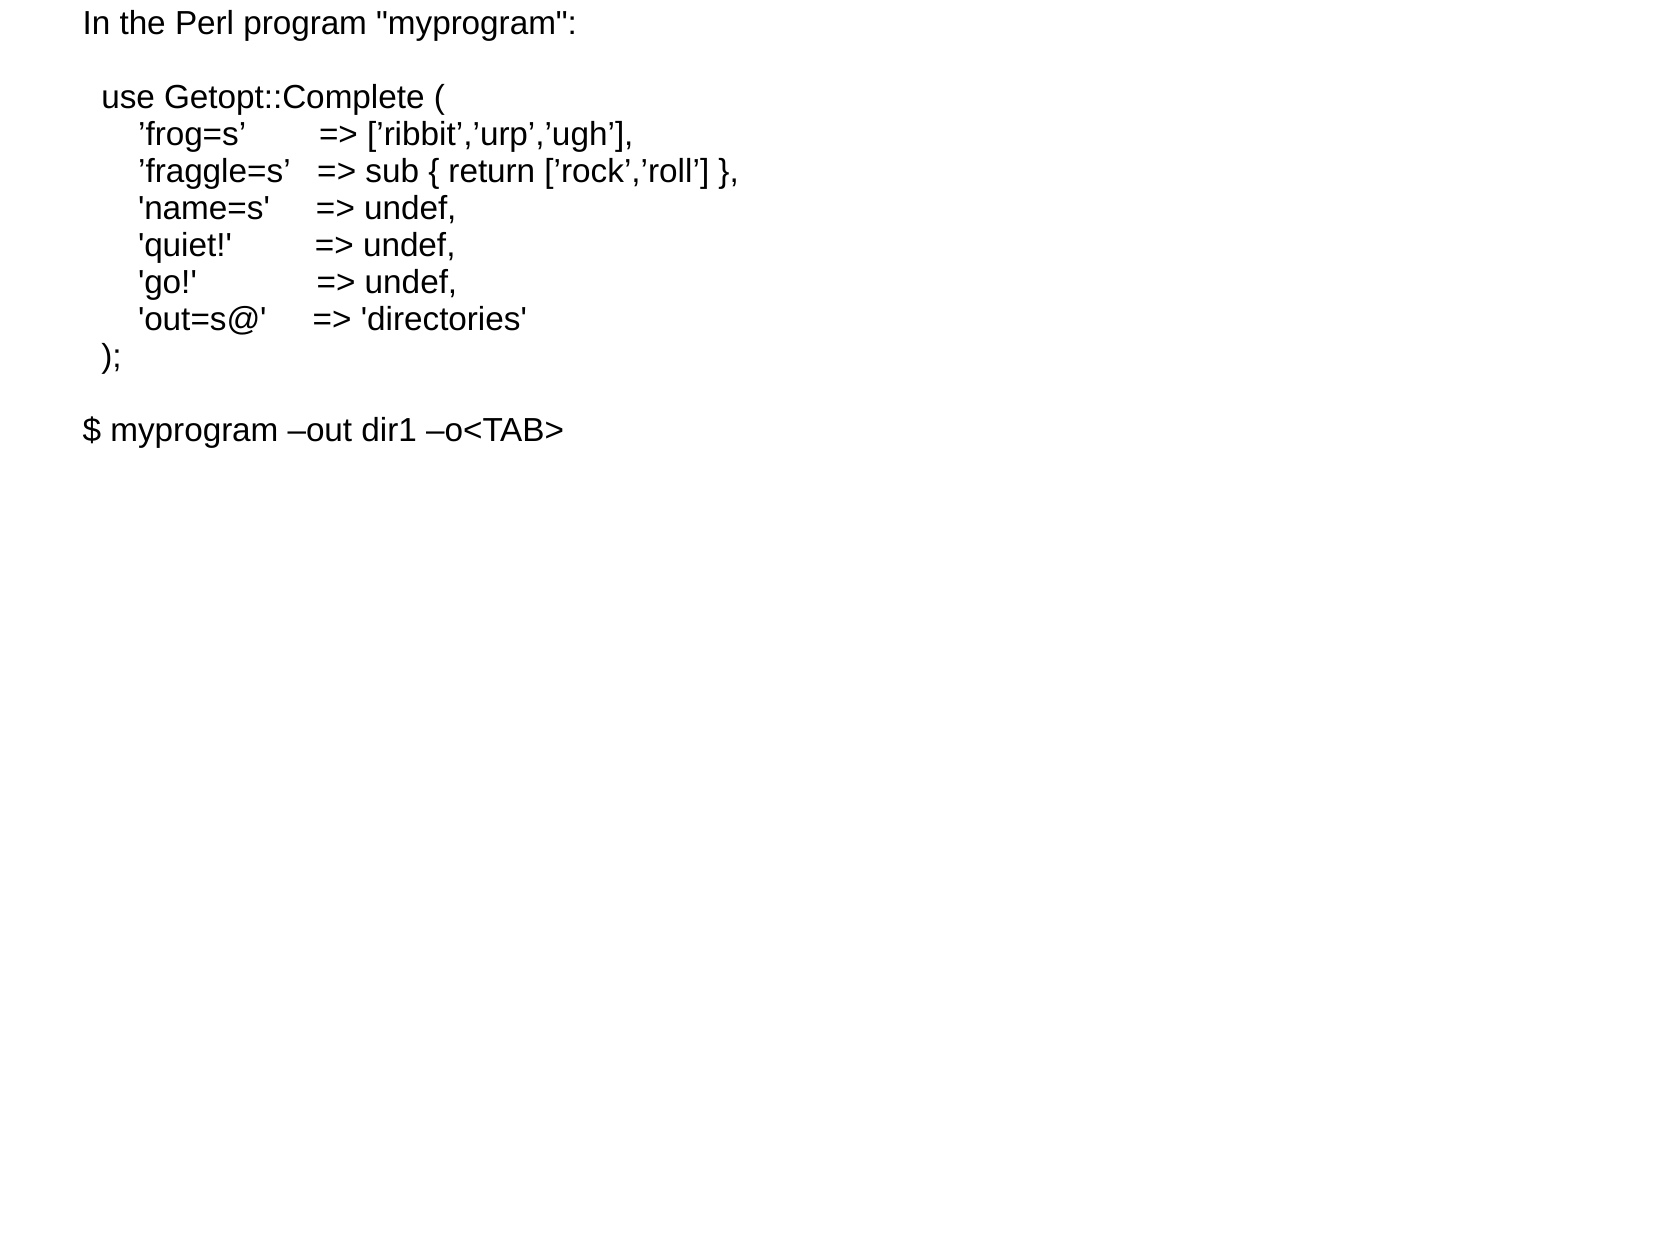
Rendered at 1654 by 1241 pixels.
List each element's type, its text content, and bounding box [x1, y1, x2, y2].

subtitle In the Perl program "myprogram": use Getopt::Complete ( ’frog=s’ => [’ribbit’,’urp’,’ugh’], ’fraggle=s’ => sub { return [’rock’,’roll’] }, 'name=s' => undef, 'quiet!' => undef, 'go!' => undef, 'out=s@' => 'directories' ); $ myprogram –out dir1 –o<TAB> [82, 4, 1571, 1064]
